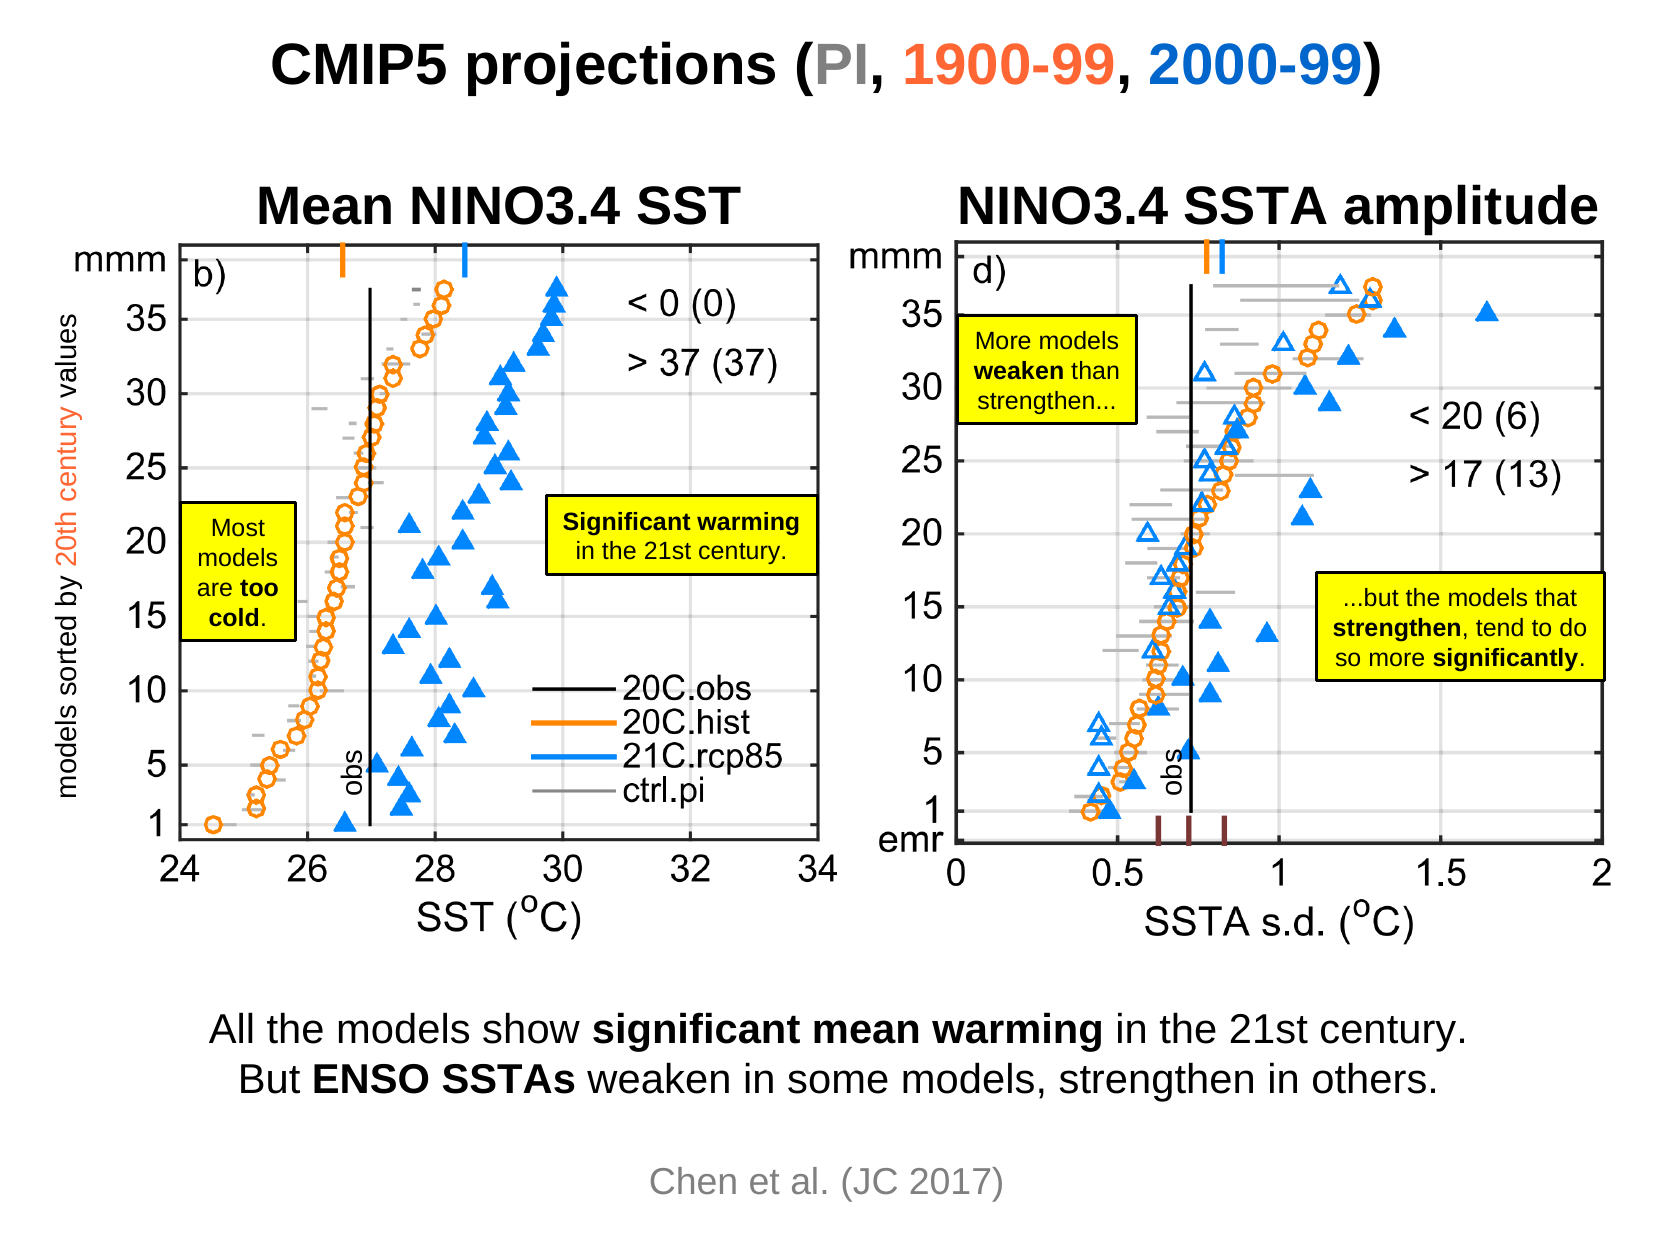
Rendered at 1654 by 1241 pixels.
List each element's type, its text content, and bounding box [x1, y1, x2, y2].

text_box obs [323, 732, 377, 813]
text_box Mean NINO3.4 SST [176, 170, 823, 236]
text_box CMIP5 projections (PI, 1900-99, 2000-99) [44, 27, 1609, 98]
text_box NINO3.4 SSTA amplitude [956, 170, 1603, 236]
text_box All the models show significant mean warming in the 21st century. But ENSO SSTAs weaken in some models, strengthen in others. [68, 994, 1610, 1110]
text_box Most models are too cold. [180, 502, 296, 641]
picture [66, 221, 1621, 949]
text_box More models weaken than strengthen... [957, 315, 1137, 424]
text_box ...but the models that strengthen, tend to do so more significantly. [1316, 572, 1605, 681]
text_box obs [1143, 732, 1197, 813]
text_box Significant warming in the 21st century. [546, 495, 818, 575]
text_box Chen et al. (JC 2017)‏ [634, 1149, 1020, 1211]
text_box models sorted by 20th century values [37, 296, 92, 816]
